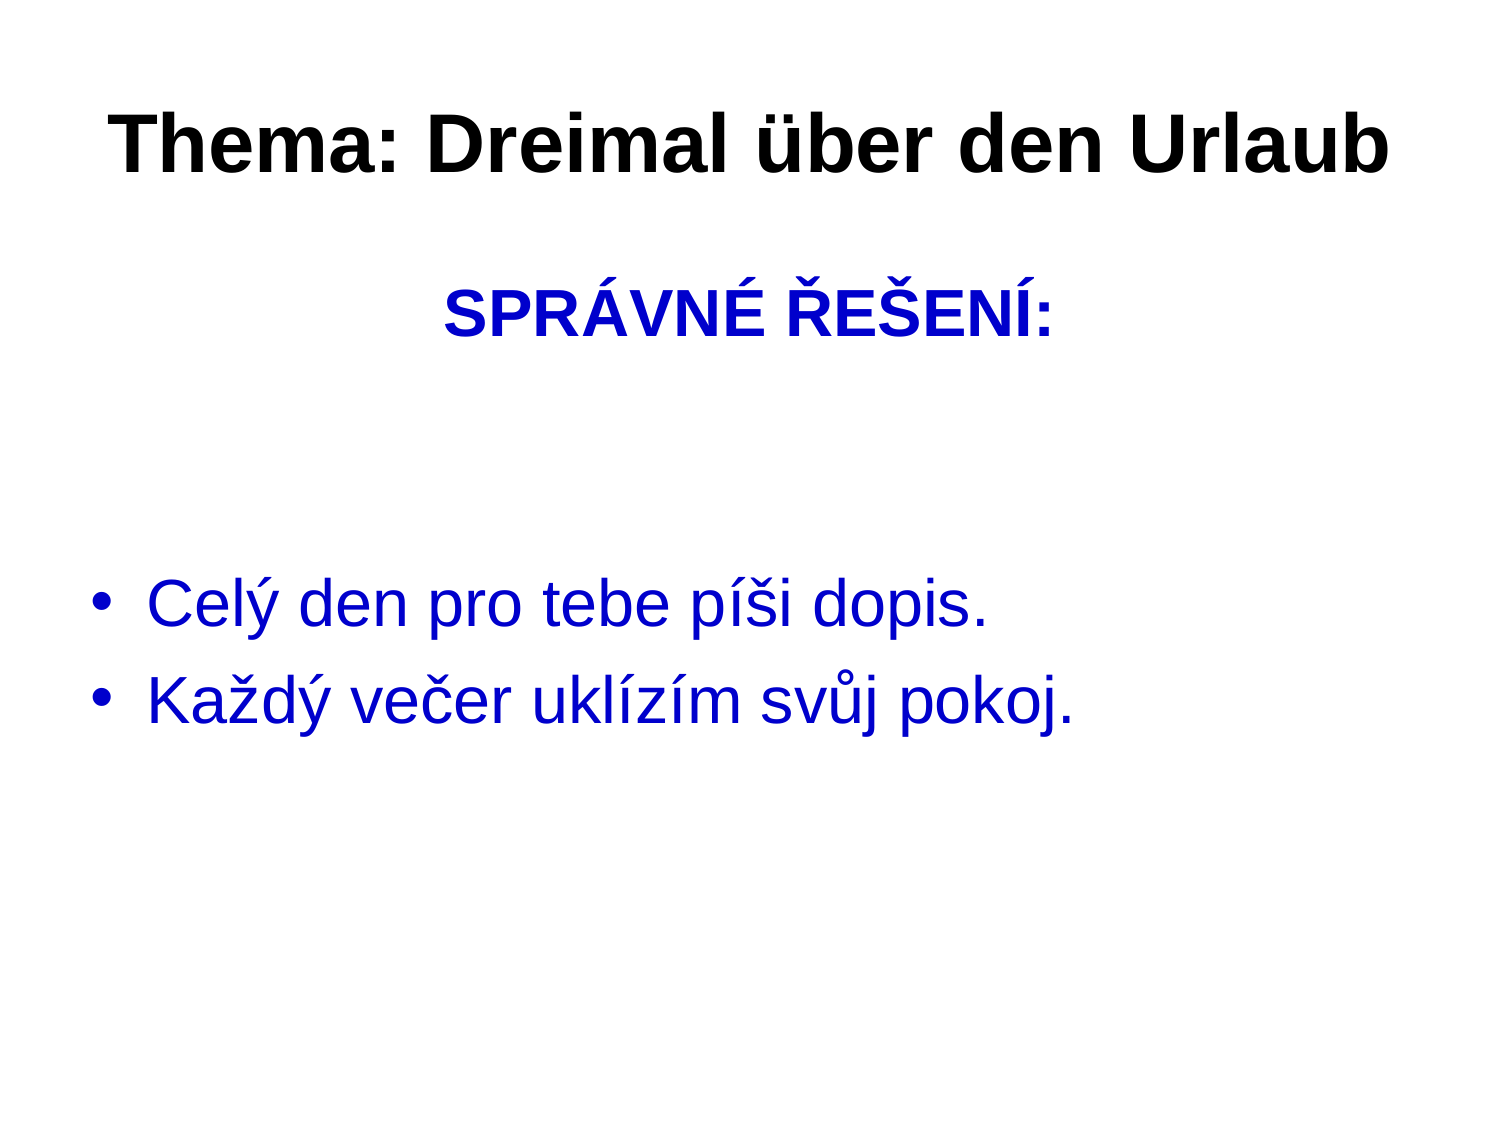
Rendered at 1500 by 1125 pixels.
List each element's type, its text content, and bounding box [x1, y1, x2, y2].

title Thema: Dreimal über den Urlaub [75, 45, 1426, 233]
list SPRÁVNÉ ŘEŠENÍ: Celý den pro tebe píši dopis. Každý večer uklízím svůj pokoj. [75, 262, 1426, 1006]
